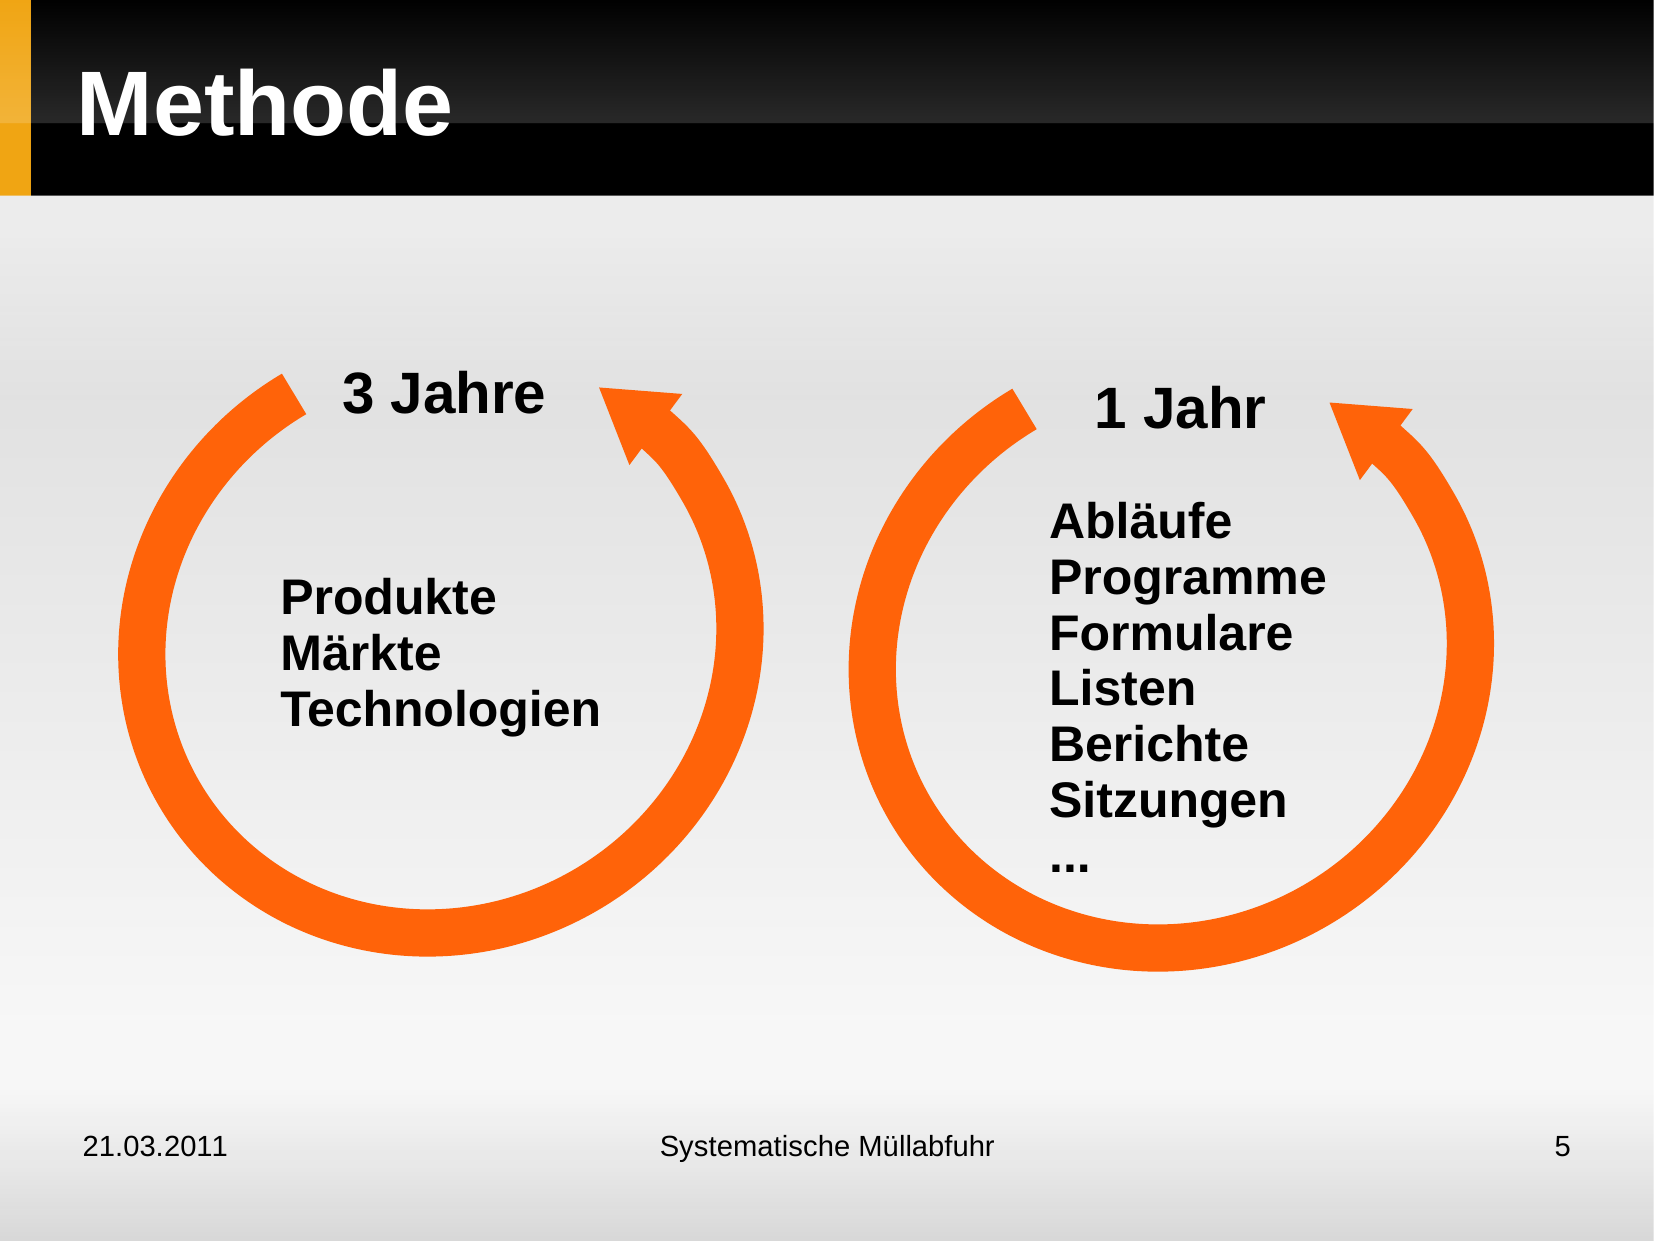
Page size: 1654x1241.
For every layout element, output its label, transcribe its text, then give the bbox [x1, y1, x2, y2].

text_box 1 Jahr [1080, 368, 1282, 449]
text_box Abläufe Programme Formulare Listen Berichte Sitzungen ... [1034, 485, 1342, 891]
title Methode [76, 7, 1565, 200]
picture [0, 0, 1654, 1241]
text_box 3 Jahre [327, 353, 562, 433]
text_box Produkte Märkte Technologien [265, 562, 617, 745]
